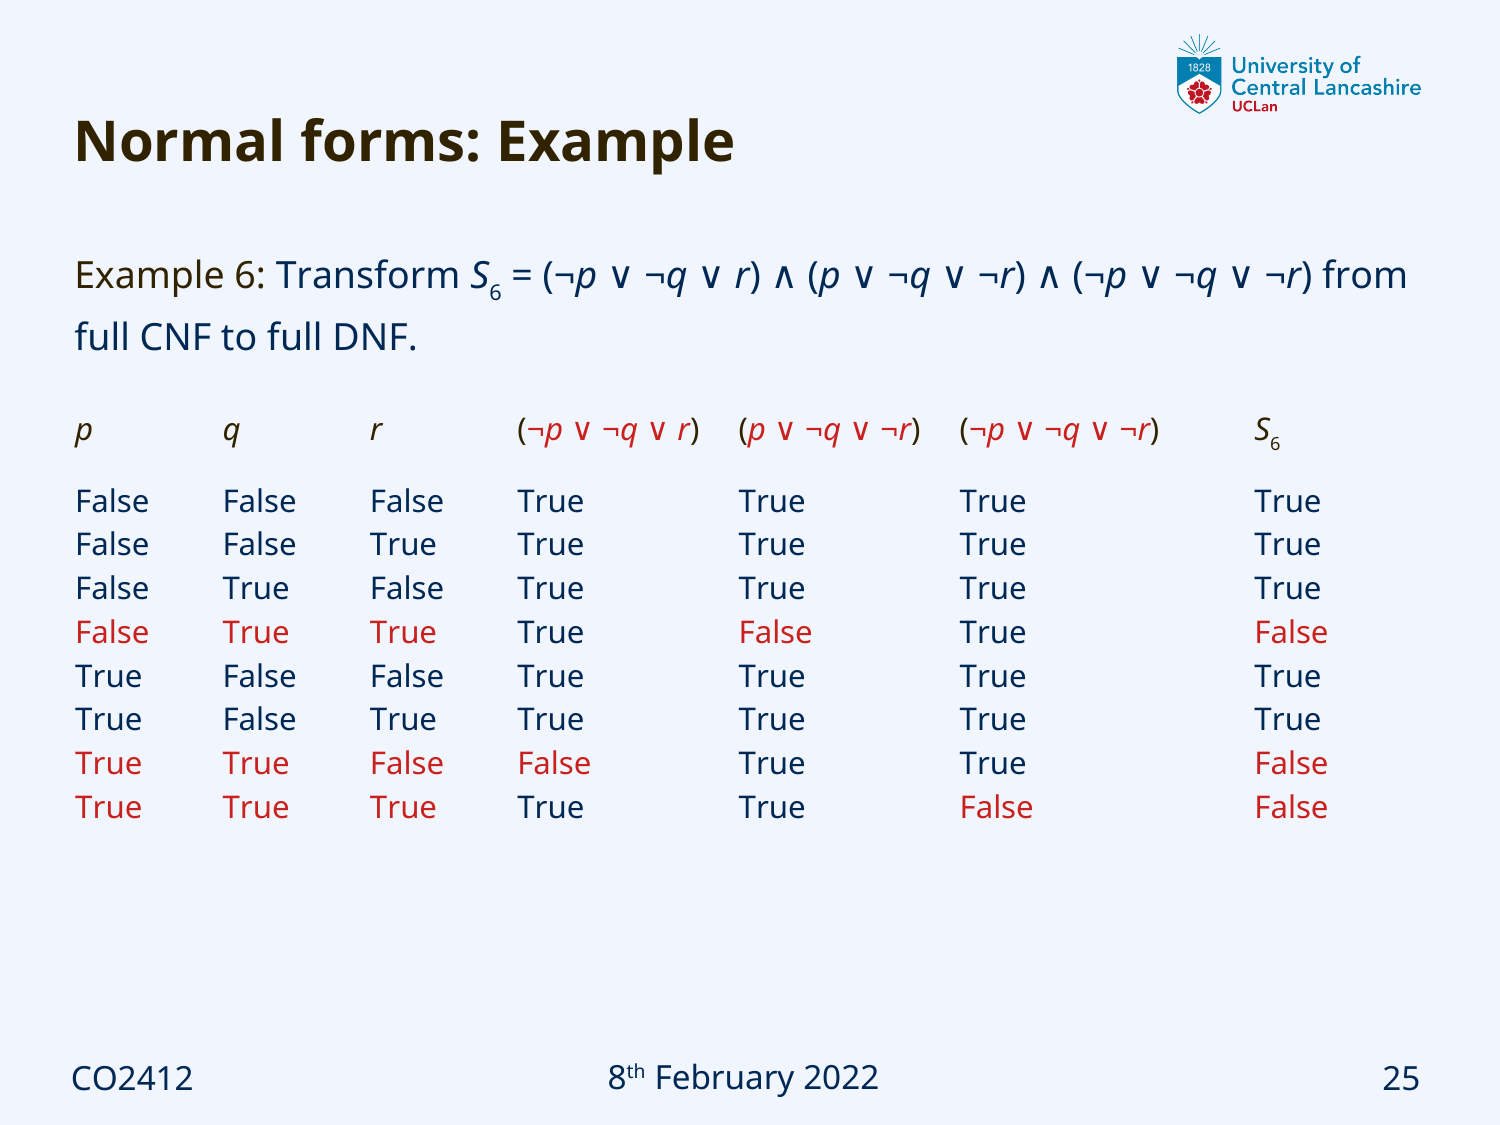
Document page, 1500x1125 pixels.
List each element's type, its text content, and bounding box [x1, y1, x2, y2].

title Normal forms: Example [58, 93, 1475, 186]
picture [1177, 34, 1421, 93]
text_box p q r (¬p ∨ ¬q ∨ r) (p ∨ ¬q ∨ ¬r) (¬p ∨ ¬q ∨ ¬r) S6 False False False True True True True False False True True True True True False True False True True True True False True True True False True False True False False True True True True True False True True True True True True True False False True True False True True True True True False False [60, 394, 1481, 885]
text_box Example 6: Transform S6 = (¬p ∨ ¬q ∨ r) ∧ (p ∨ ¬q ∨ ¬r) ∧ (¬p ∨ ¬q ∨ ¬r) from full CNF to full DNF. [59, 234, 1424, 366]
